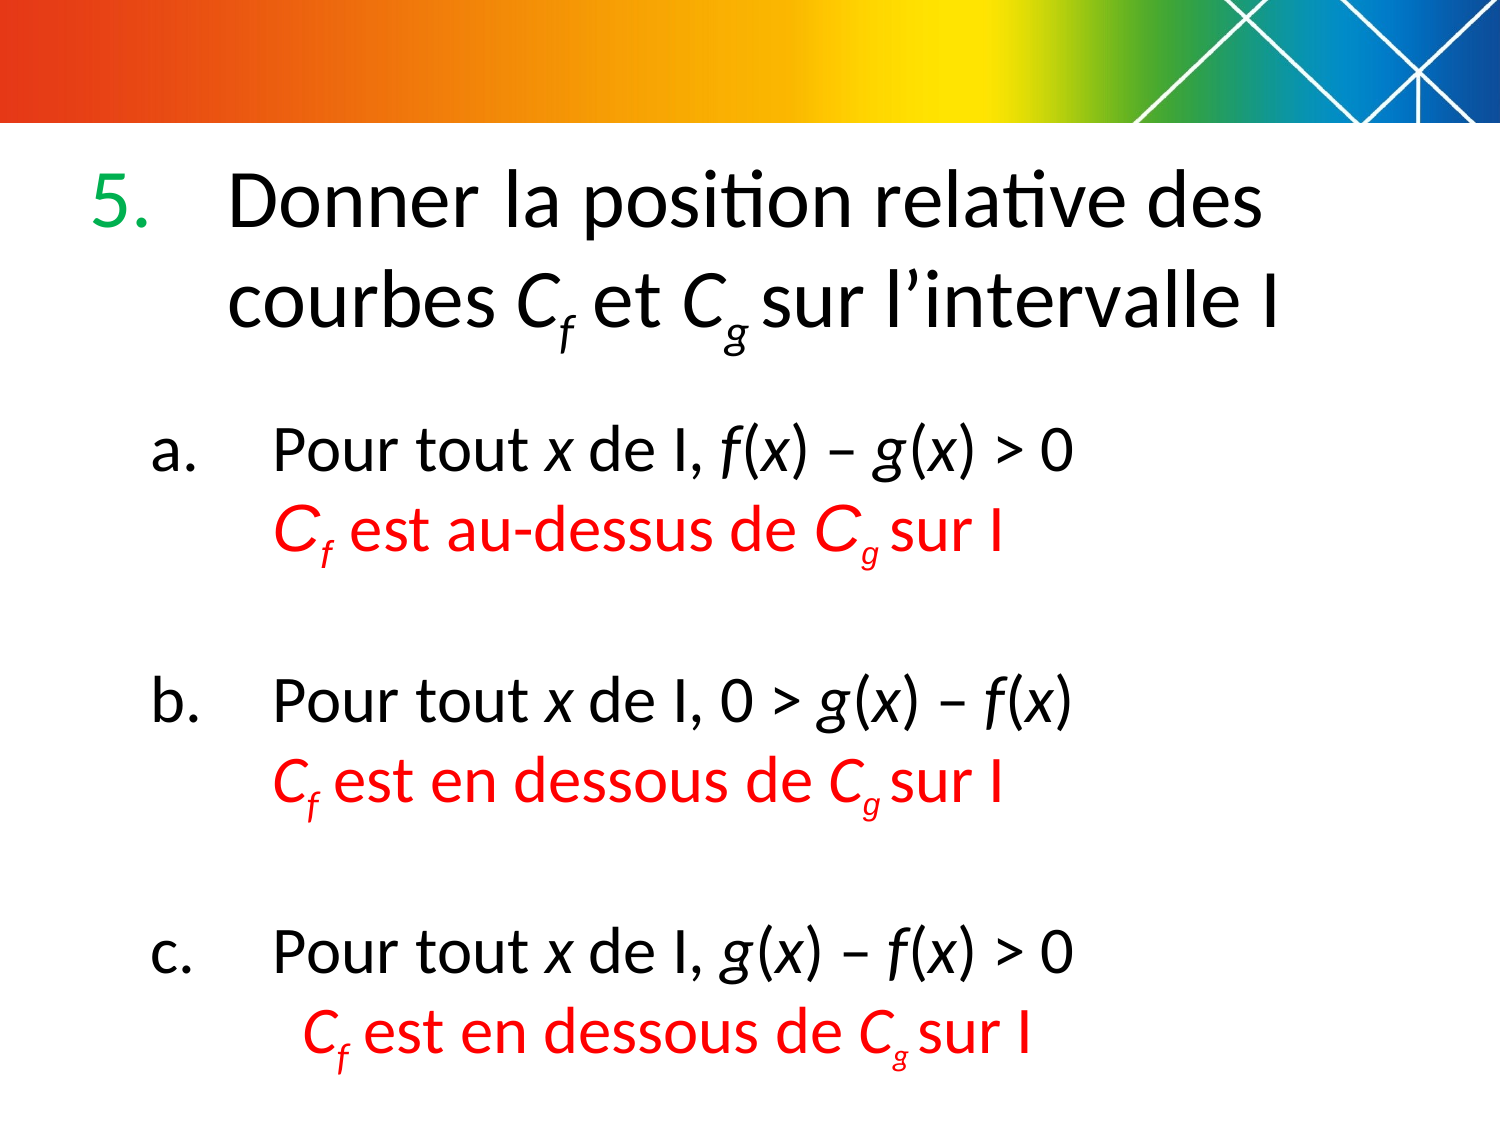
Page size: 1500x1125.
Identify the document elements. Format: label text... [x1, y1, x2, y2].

picture [0, 0, 1359, 123]
text_box Pour tout x de I, f(x) – g(x) > 0 Cf est au-dessus de Cg sur I Pour tout x de I, 0 > g(x) – f(x) Cf est en dessous de Cg sur I Pour tout x de I, g(x) – f(x) > 0 Cf est en dessous de Cg sur I [135, 397, 1341, 1125]
text_box Donner la position relative des courbes Cf et Cg sur l’intervalle I [75, 164, 1500, 339]
picture [1340, 0, 1500, 123]
